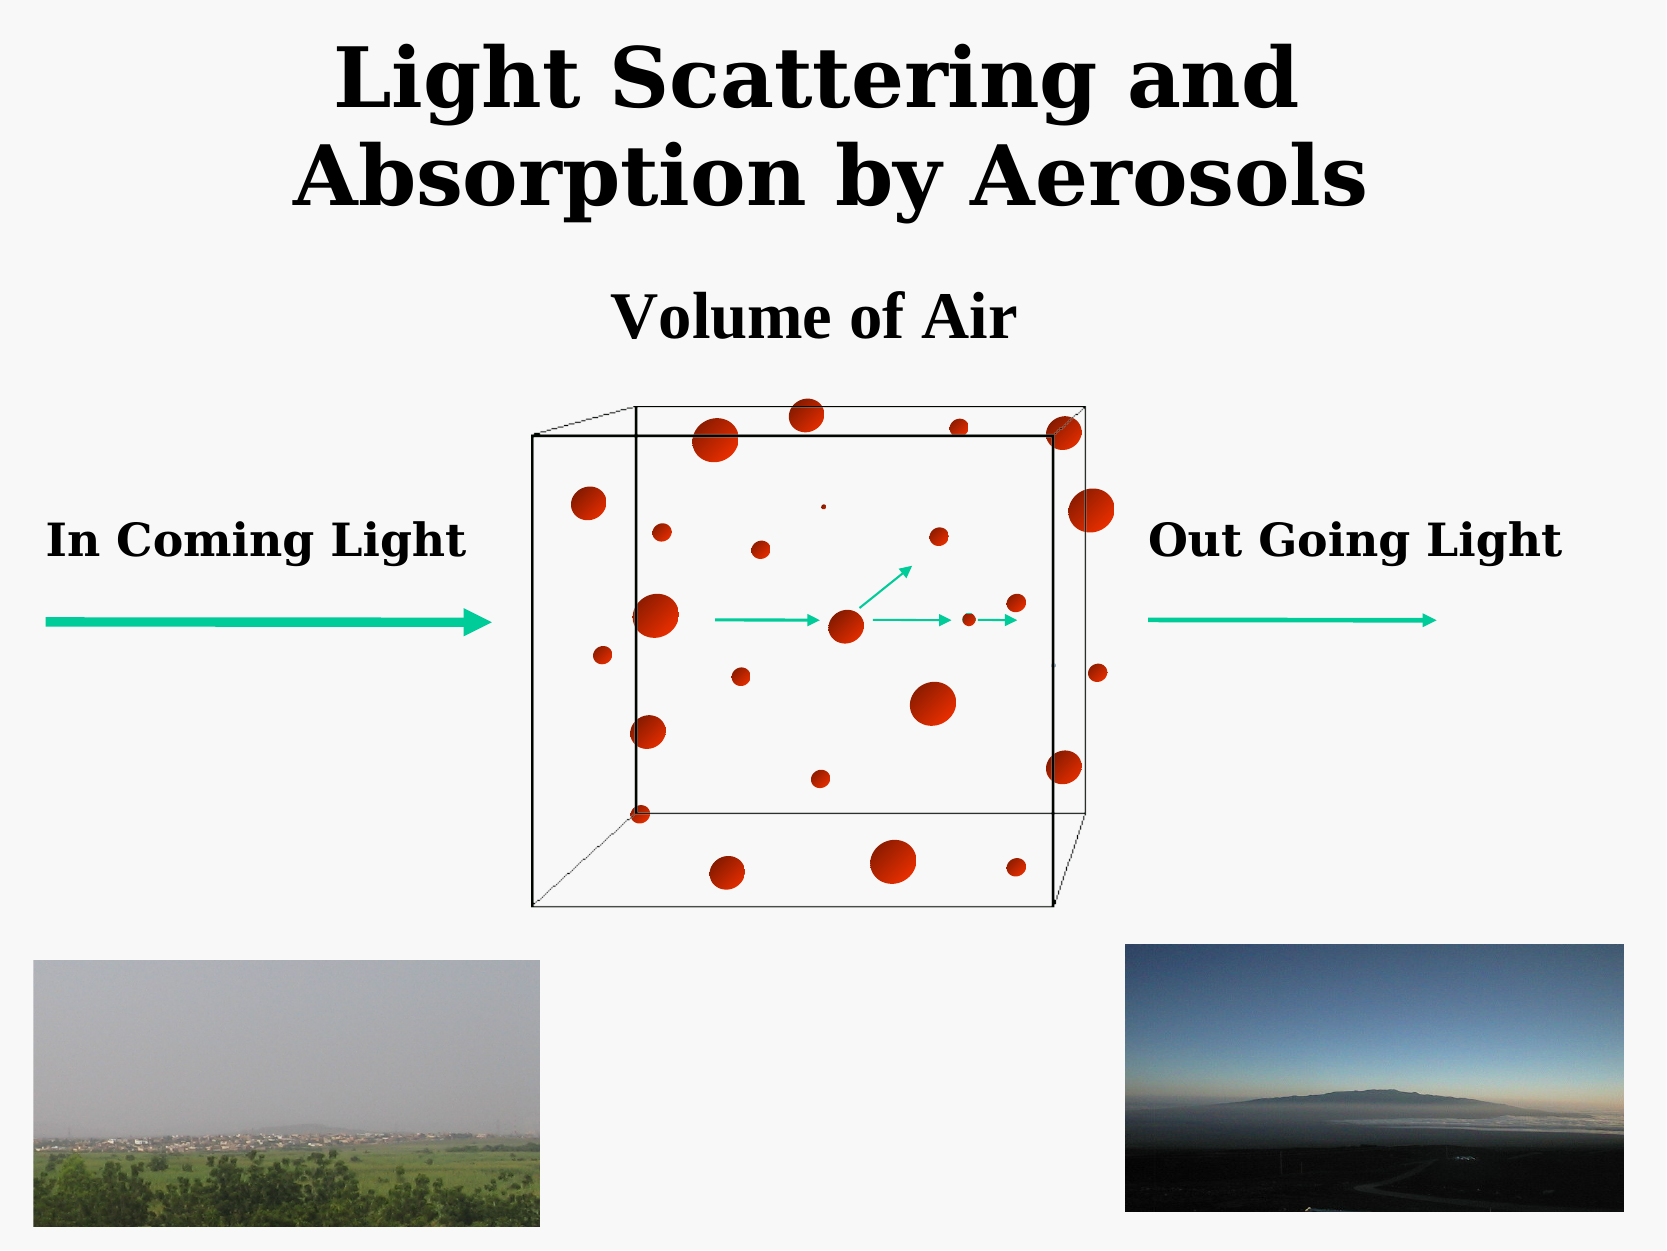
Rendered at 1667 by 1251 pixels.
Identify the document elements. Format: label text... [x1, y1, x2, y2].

text_box Out Going Light [1148, 515, 1635, 568]
text_box [1088, 663, 1108, 682]
text_box [1088, 488, 1115, 533]
text_box [792, 398, 822, 406]
text_box Volume of Air [610, 278, 1112, 354]
picture [1125, 944, 1624, 1212]
text_box [962, 613, 976, 627]
picture [33, 960, 541, 1227]
picture [531, 406, 1088, 911]
text_box In Coming Light [45, 515, 532, 567]
title Light Scattering and Absorption by Aerosols [0, 15, 1663, 241]
